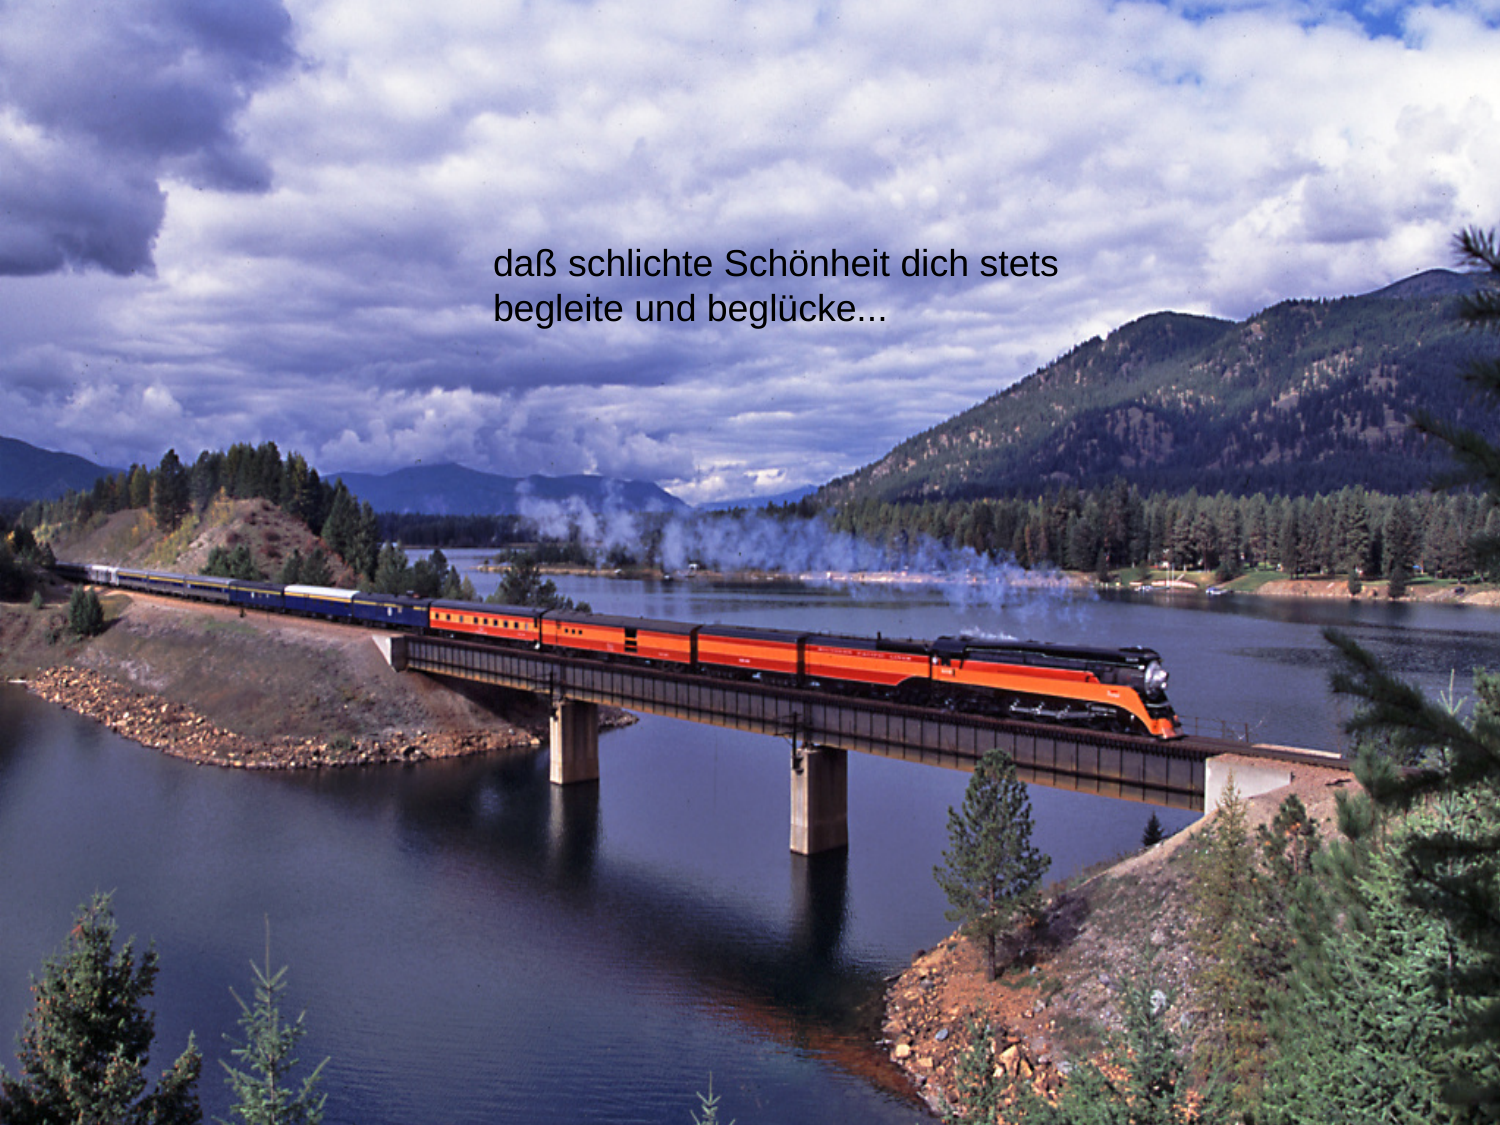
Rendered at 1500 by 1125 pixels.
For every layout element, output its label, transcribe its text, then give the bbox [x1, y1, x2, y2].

picture [0, 0, 1500, 1125]
text_box daß schlichte Schönheit dich stets begleite und beglücke... [478, 231, 1117, 338]
